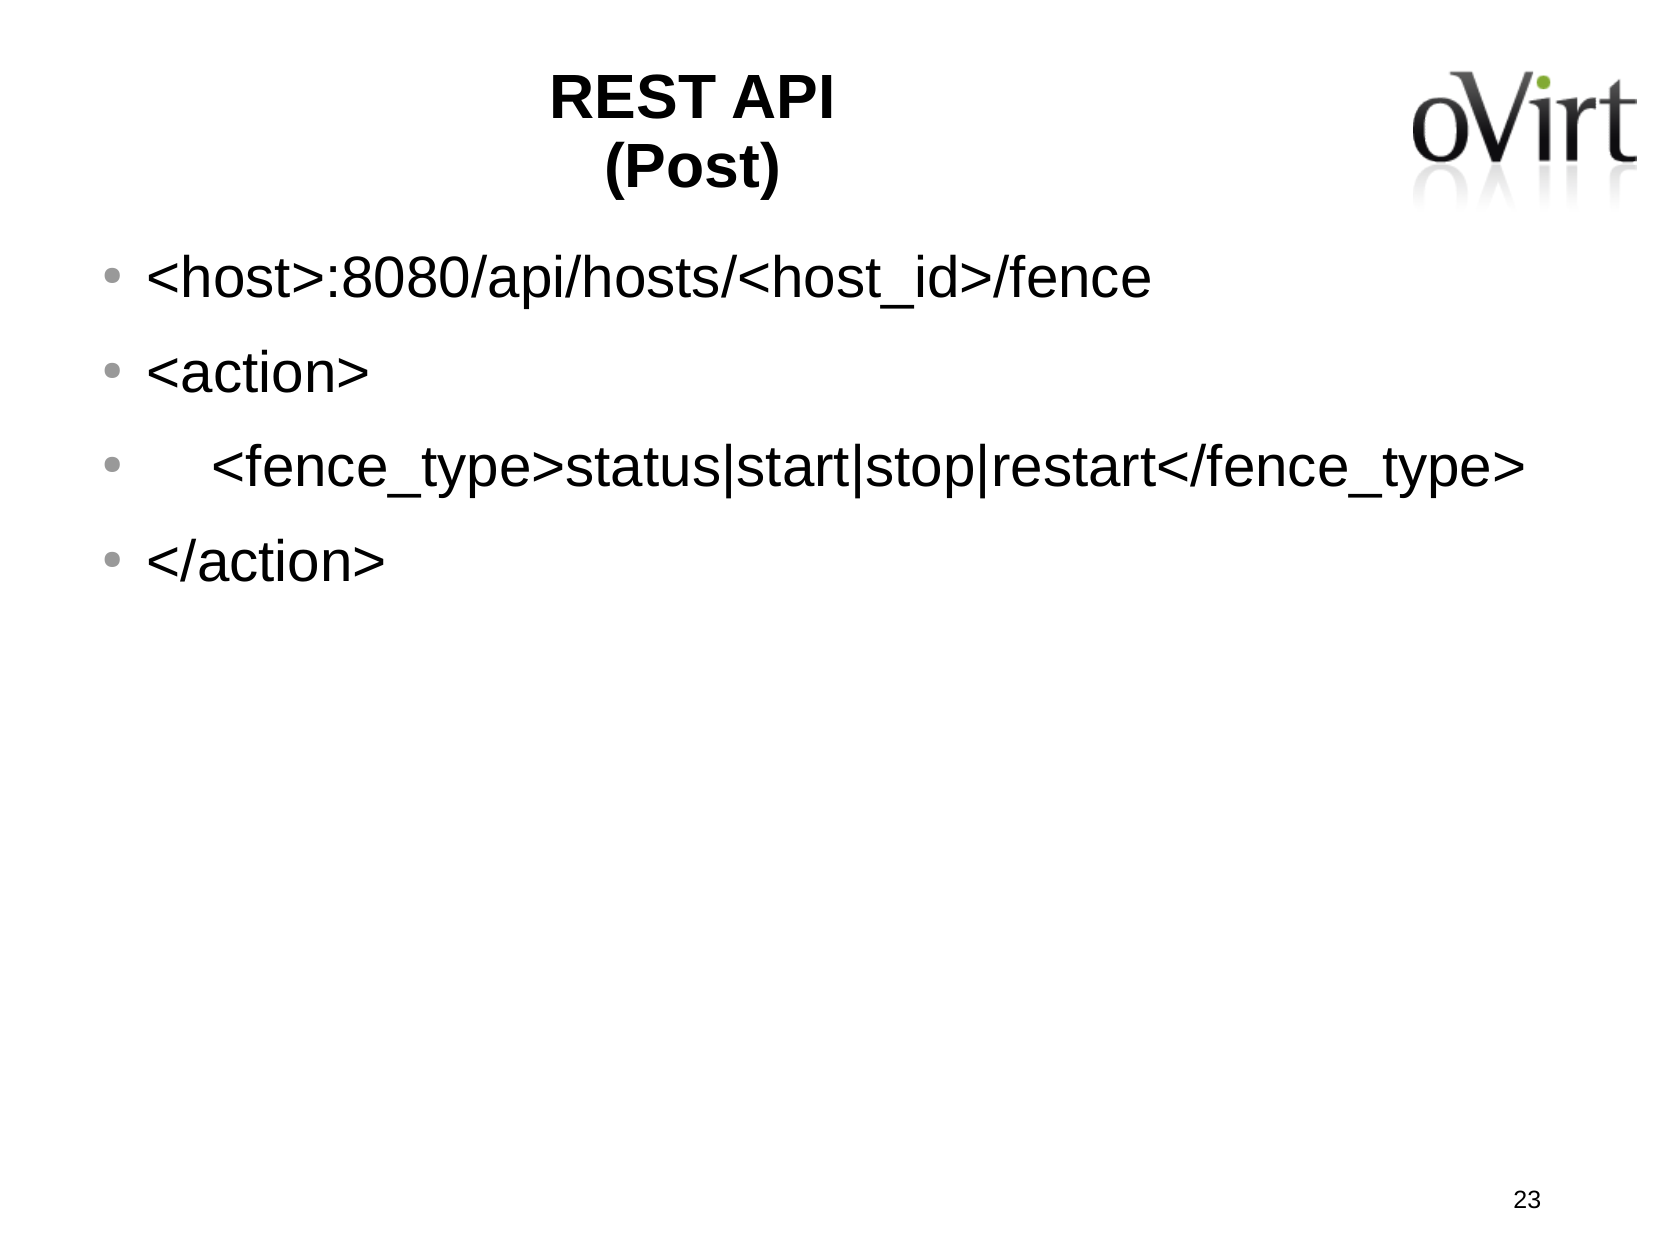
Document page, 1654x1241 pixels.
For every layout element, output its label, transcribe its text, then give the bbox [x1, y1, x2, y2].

list <host>:8080/api/hosts/<host_id>/fence <action> <fence_type>status|start|stop|restart</fence_type> </action> [86, 244, 1576, 1039]
title REST API (Post) [82, 37, 1303, 226]
picture [1413, 63, 1637, 212]
